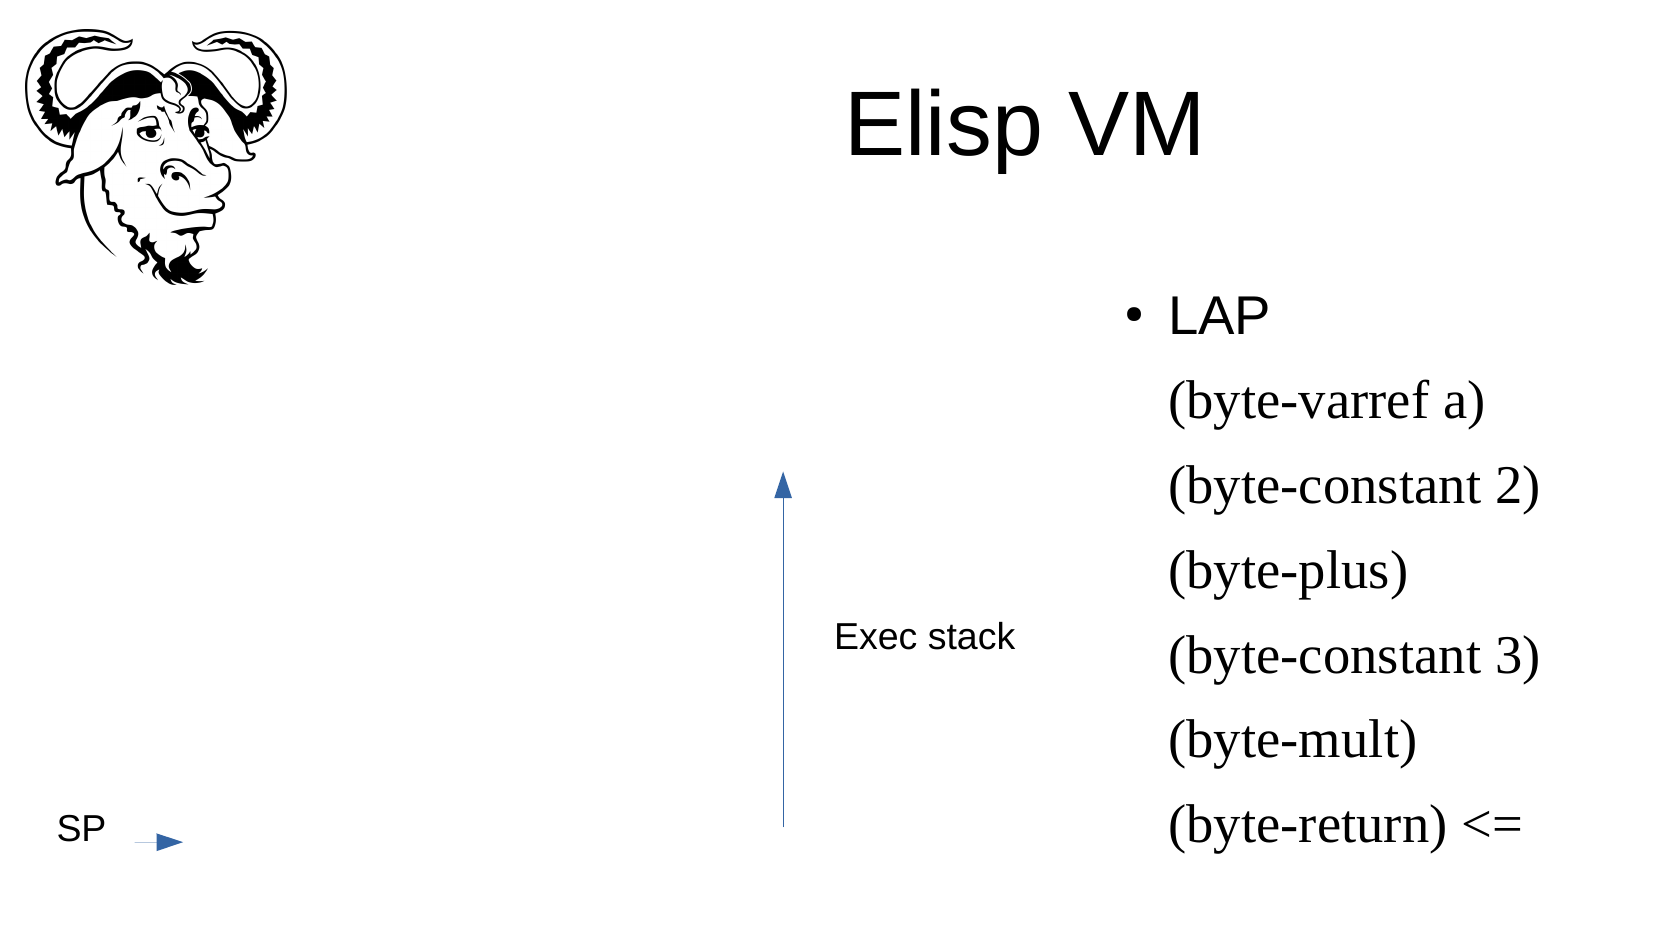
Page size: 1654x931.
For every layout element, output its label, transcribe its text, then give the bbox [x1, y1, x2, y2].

text_box SP [41, 799, 135, 886]
list LAP (byte-varref a) (byte-constant 2) (byte-plus) (byte-constant 3) (byte-mult) (byte-return) <= [1110, 285, 1621, 856]
title Elisp VM [480, 37, 1571, 211]
text_box Exec stack [819, 608, 1096, 694]
picture [25, 29, 287, 285]
